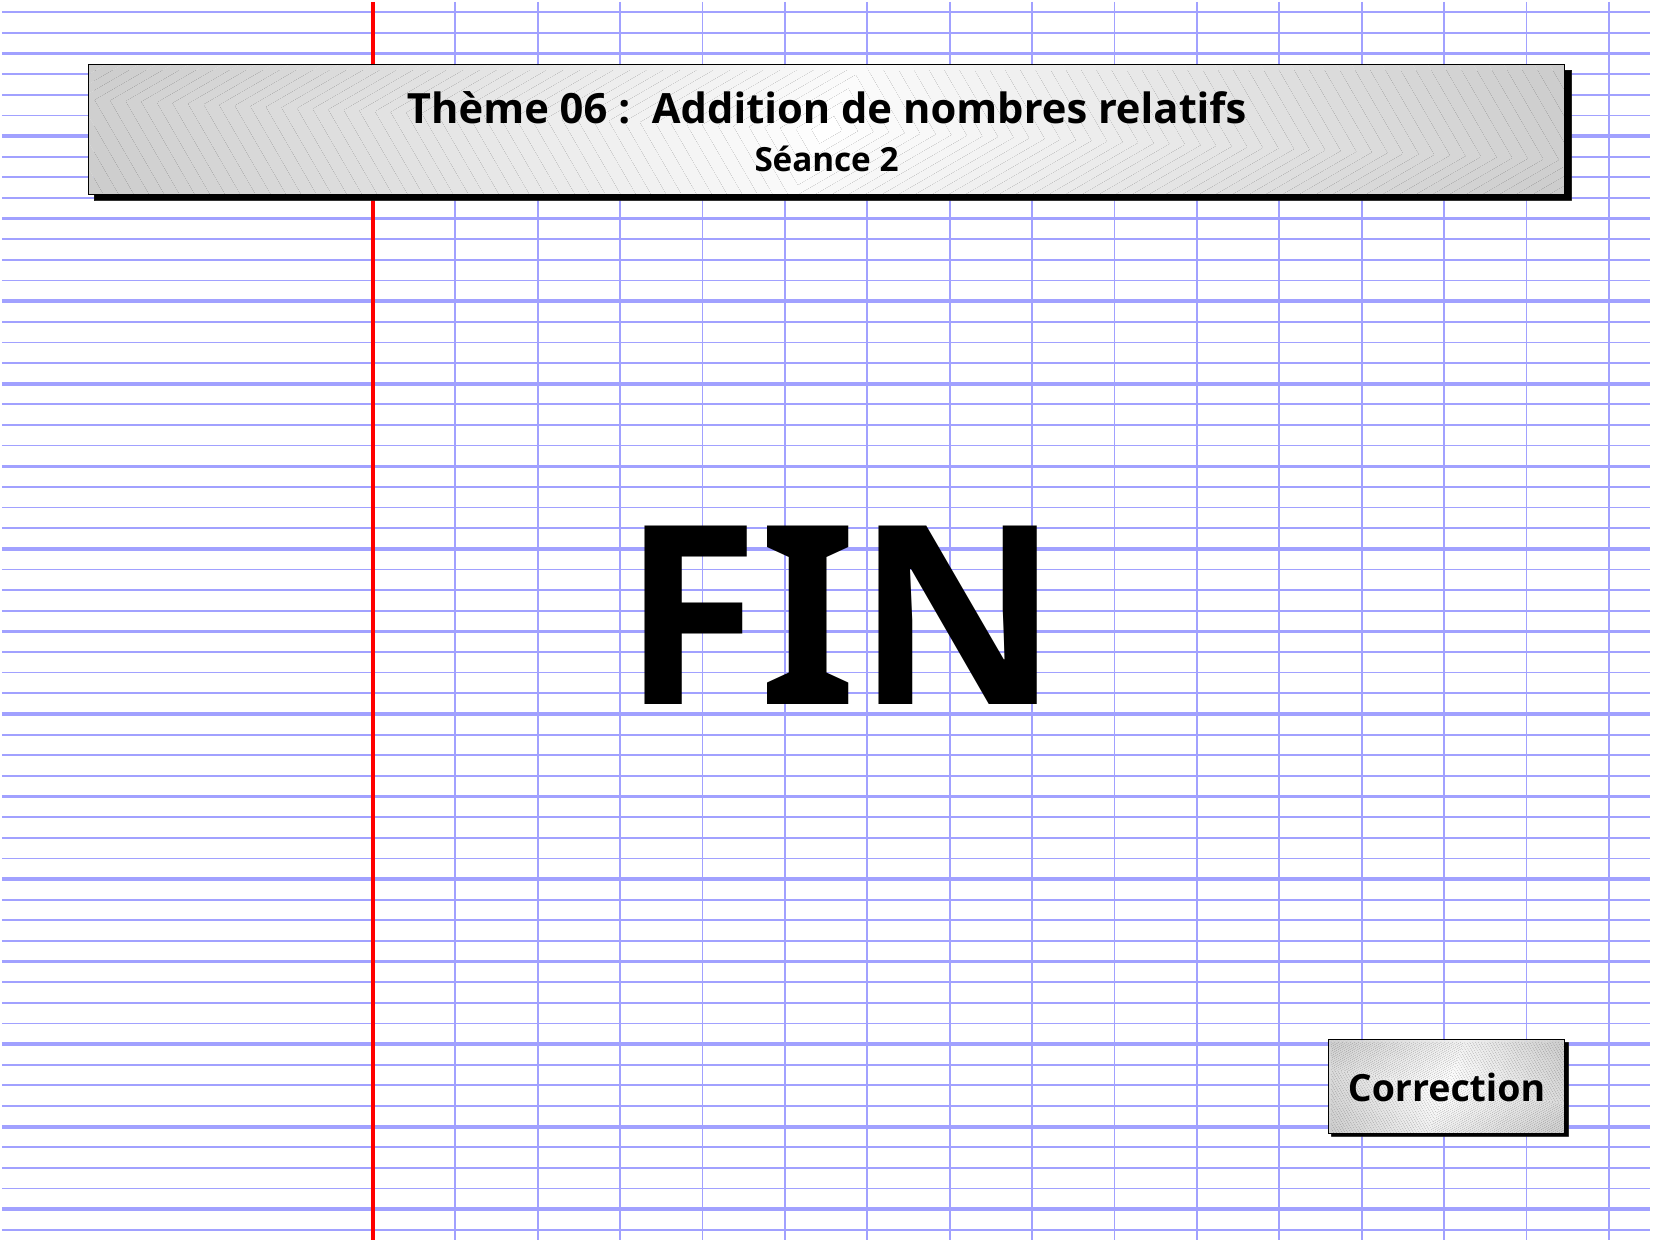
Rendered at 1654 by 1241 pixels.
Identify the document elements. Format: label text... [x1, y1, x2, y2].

picture [0, 0, 1654, 1241]
text_box Thème 06 : Addition de nombres relatifs Séance 2 [88, 64, 1565, 195]
text_box Correction [1328, 1039, 1565, 1134]
text_box FIN [413, 429, 1270, 798]
